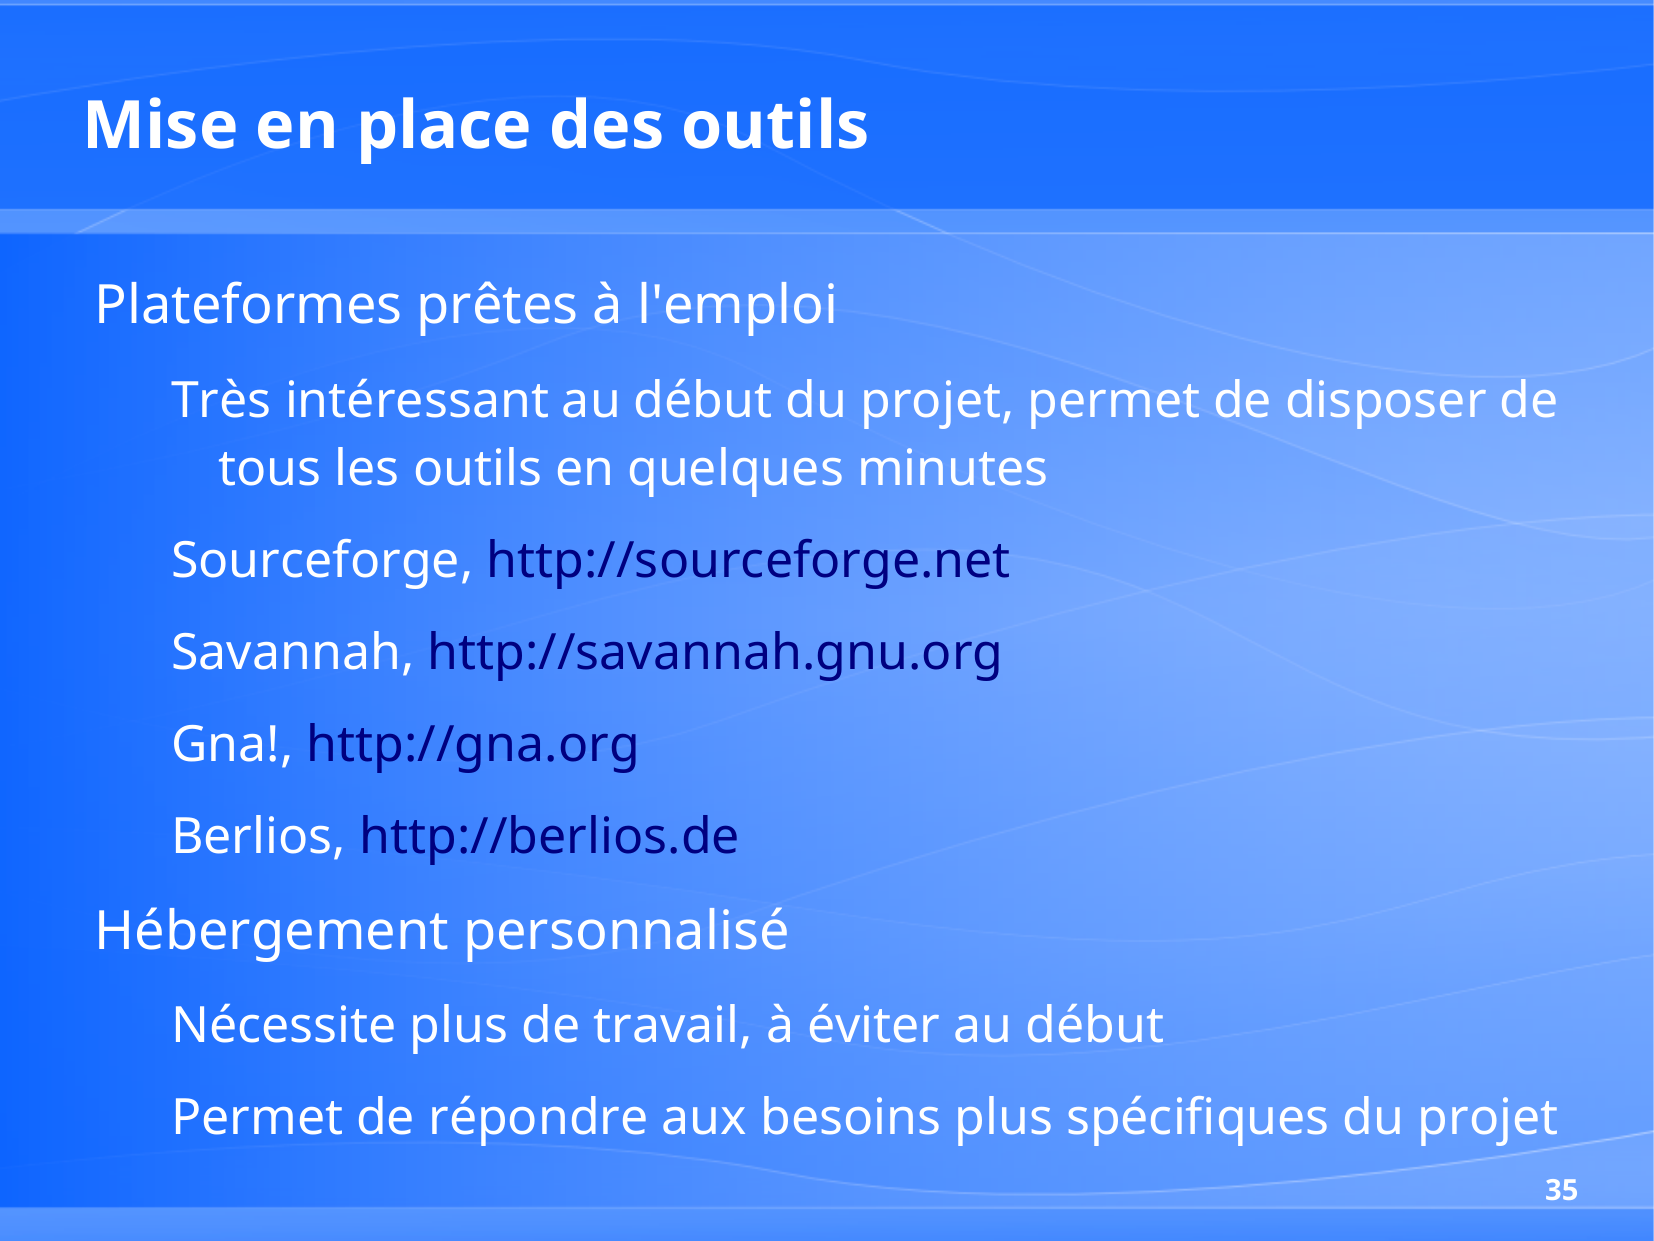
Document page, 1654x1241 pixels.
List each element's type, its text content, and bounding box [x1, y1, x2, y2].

list Plateformes prêtes à l'emploi Très intéressant au début du projet, permet de disposer de tous les outils en quelques minutes Sourceforge, http://sourceforge.net Savannah, http://savannah.gnu.org Gna!, http://gna.org Berlios, http://berlios.de Hébergement personnalisé Nécessite plus de travail, à éviter au début Permet de répondre aux besoins plus spécifiques du projet [76, 265, 1565, 1106]
title Mise en place des outils [23, 15, 1625, 229]
picture [0, 0, 1654, 1241]
